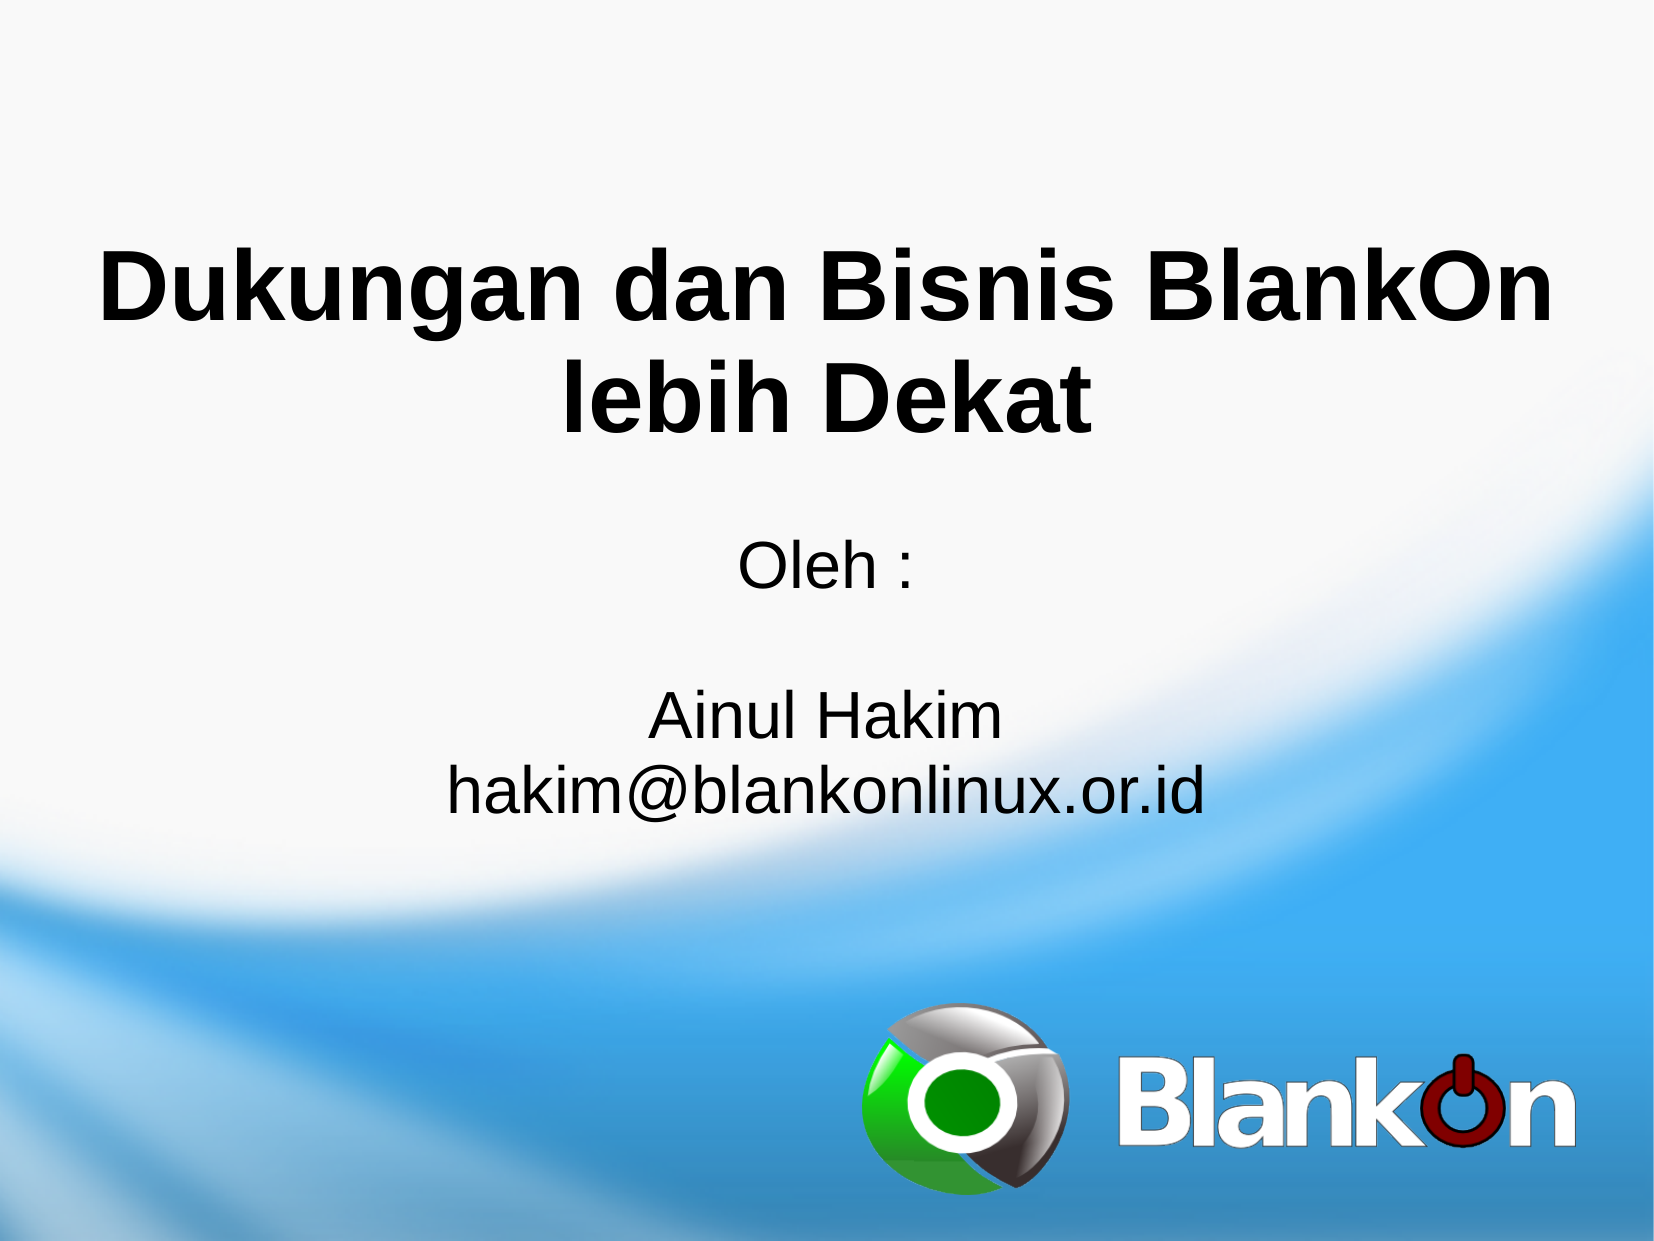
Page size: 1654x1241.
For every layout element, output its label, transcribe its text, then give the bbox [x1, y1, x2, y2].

picture [0, 0, 1654, 1241]
subtitle Dukungan dan Bisnis BlankOn lebih Dekat Oleh : Ainul Hakim hakim@blankonlinux.or.id [82, 84, 1571, 973]
